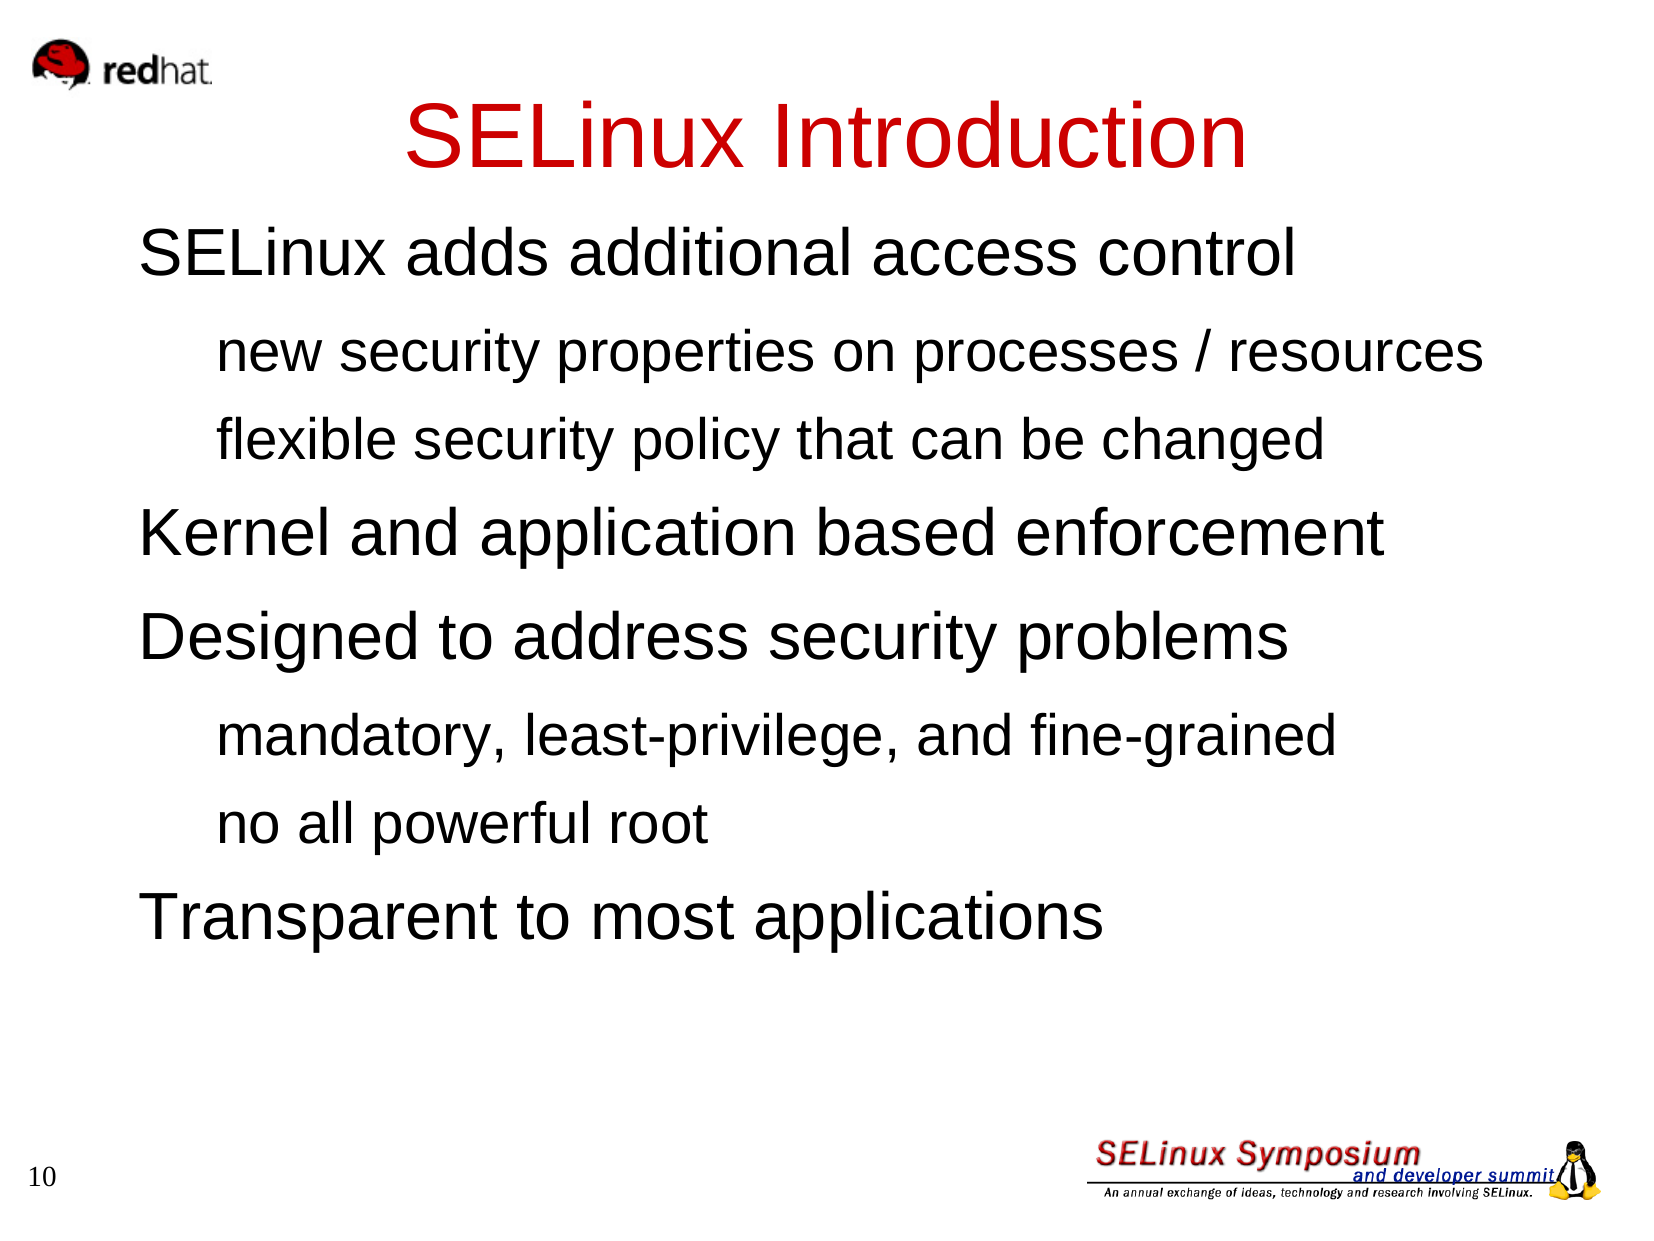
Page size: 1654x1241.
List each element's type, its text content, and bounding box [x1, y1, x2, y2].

title SELinux Introduction [121, 55, 1534, 214]
list SELinux adds additional access control new security properties on processes / resources flexible security policy that can be changed Kernel and application based enforcement Designed to address security problems mandatory, least-privilege, and fine-grained no all powerful root Transparent to most applications [121, 214, 1534, 1138]
picture [1087, 1135, 1613, 1200]
picture [31, 37, 212, 98]
